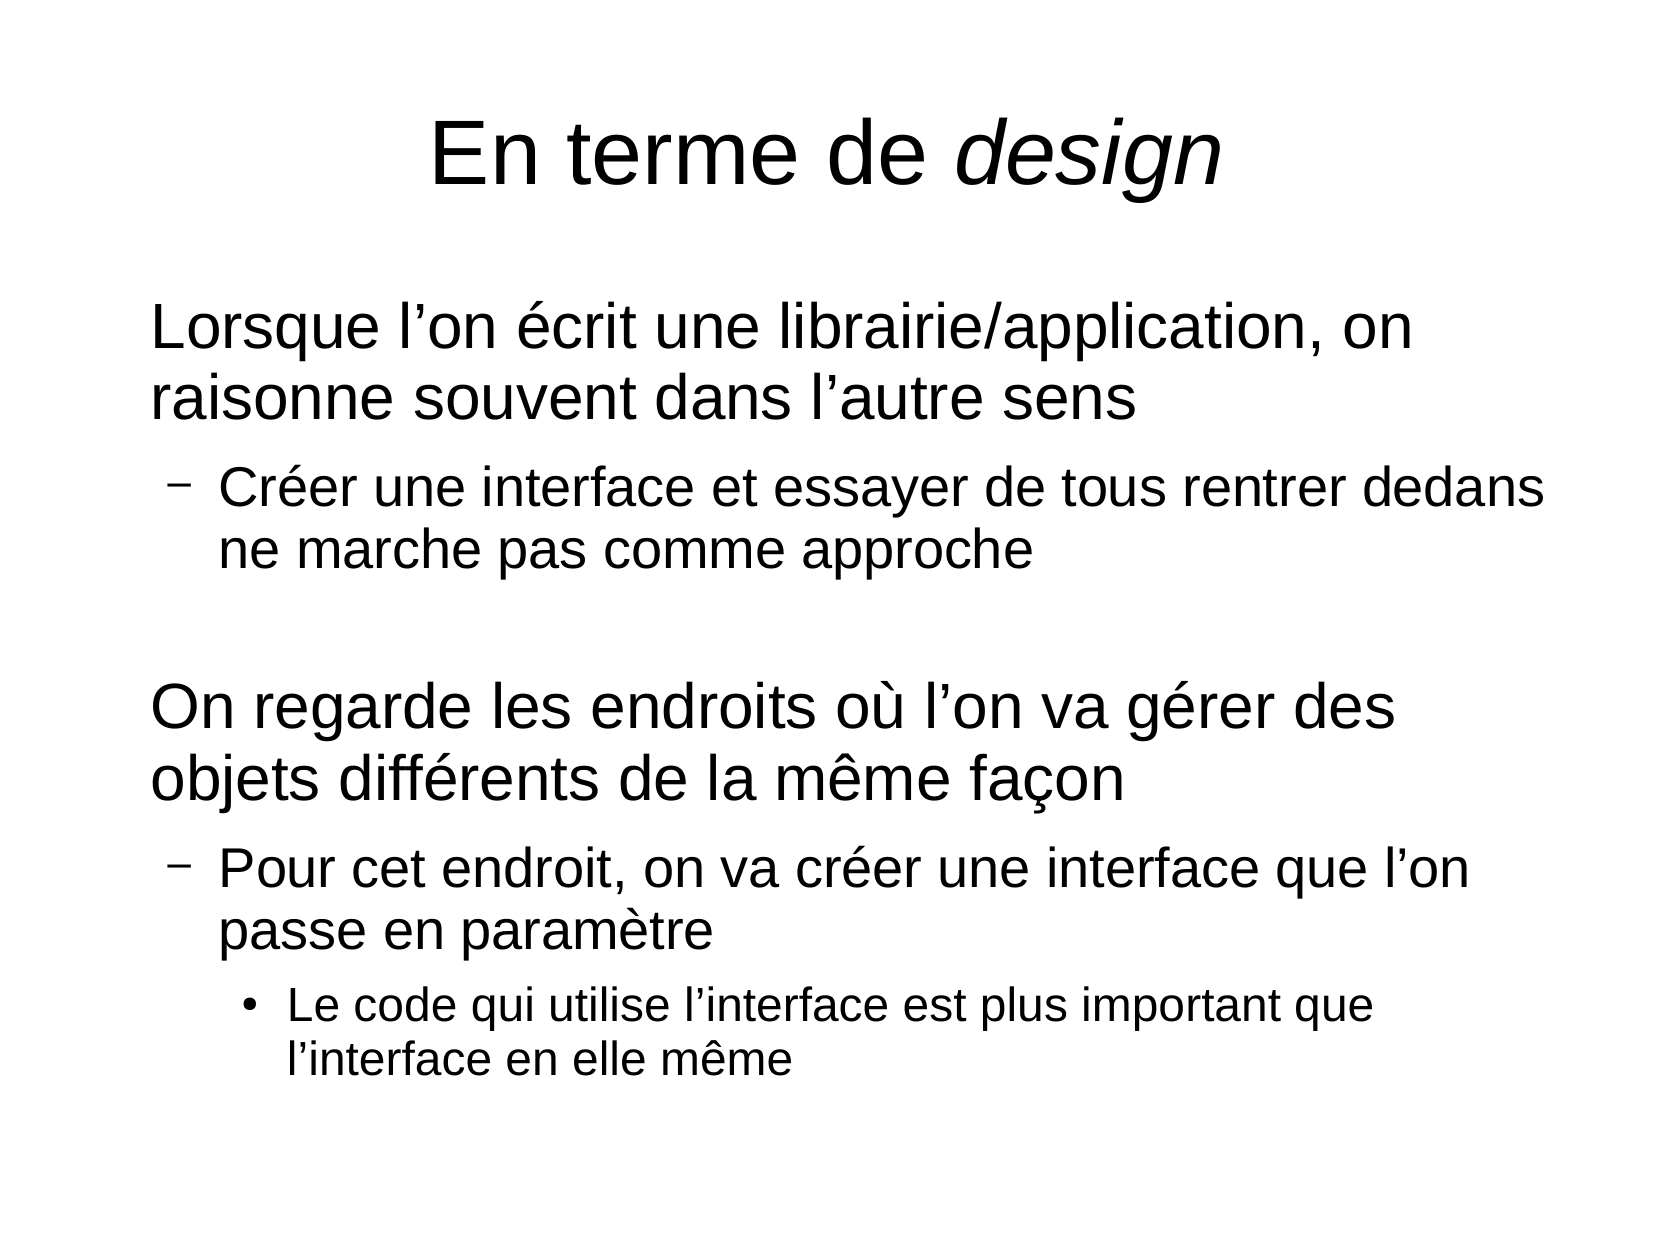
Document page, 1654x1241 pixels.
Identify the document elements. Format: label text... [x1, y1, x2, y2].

title En terme de design [82, 49, 1571, 257]
list Lorsque l’on écrit une librairie/application, on raisonne souvent dans l’autre sens Créer une interface et essayer de tous rentrer dedans ne marche pas comme approche On regarde les endroits où l’on va gérer des objets différents de la même façon Pour cet endroit, on va créer une interface que l’on passe en paramètre Le code qui utilise l’interface est plus important que l’interface en elle même [82, 290, 1571, 1096]
